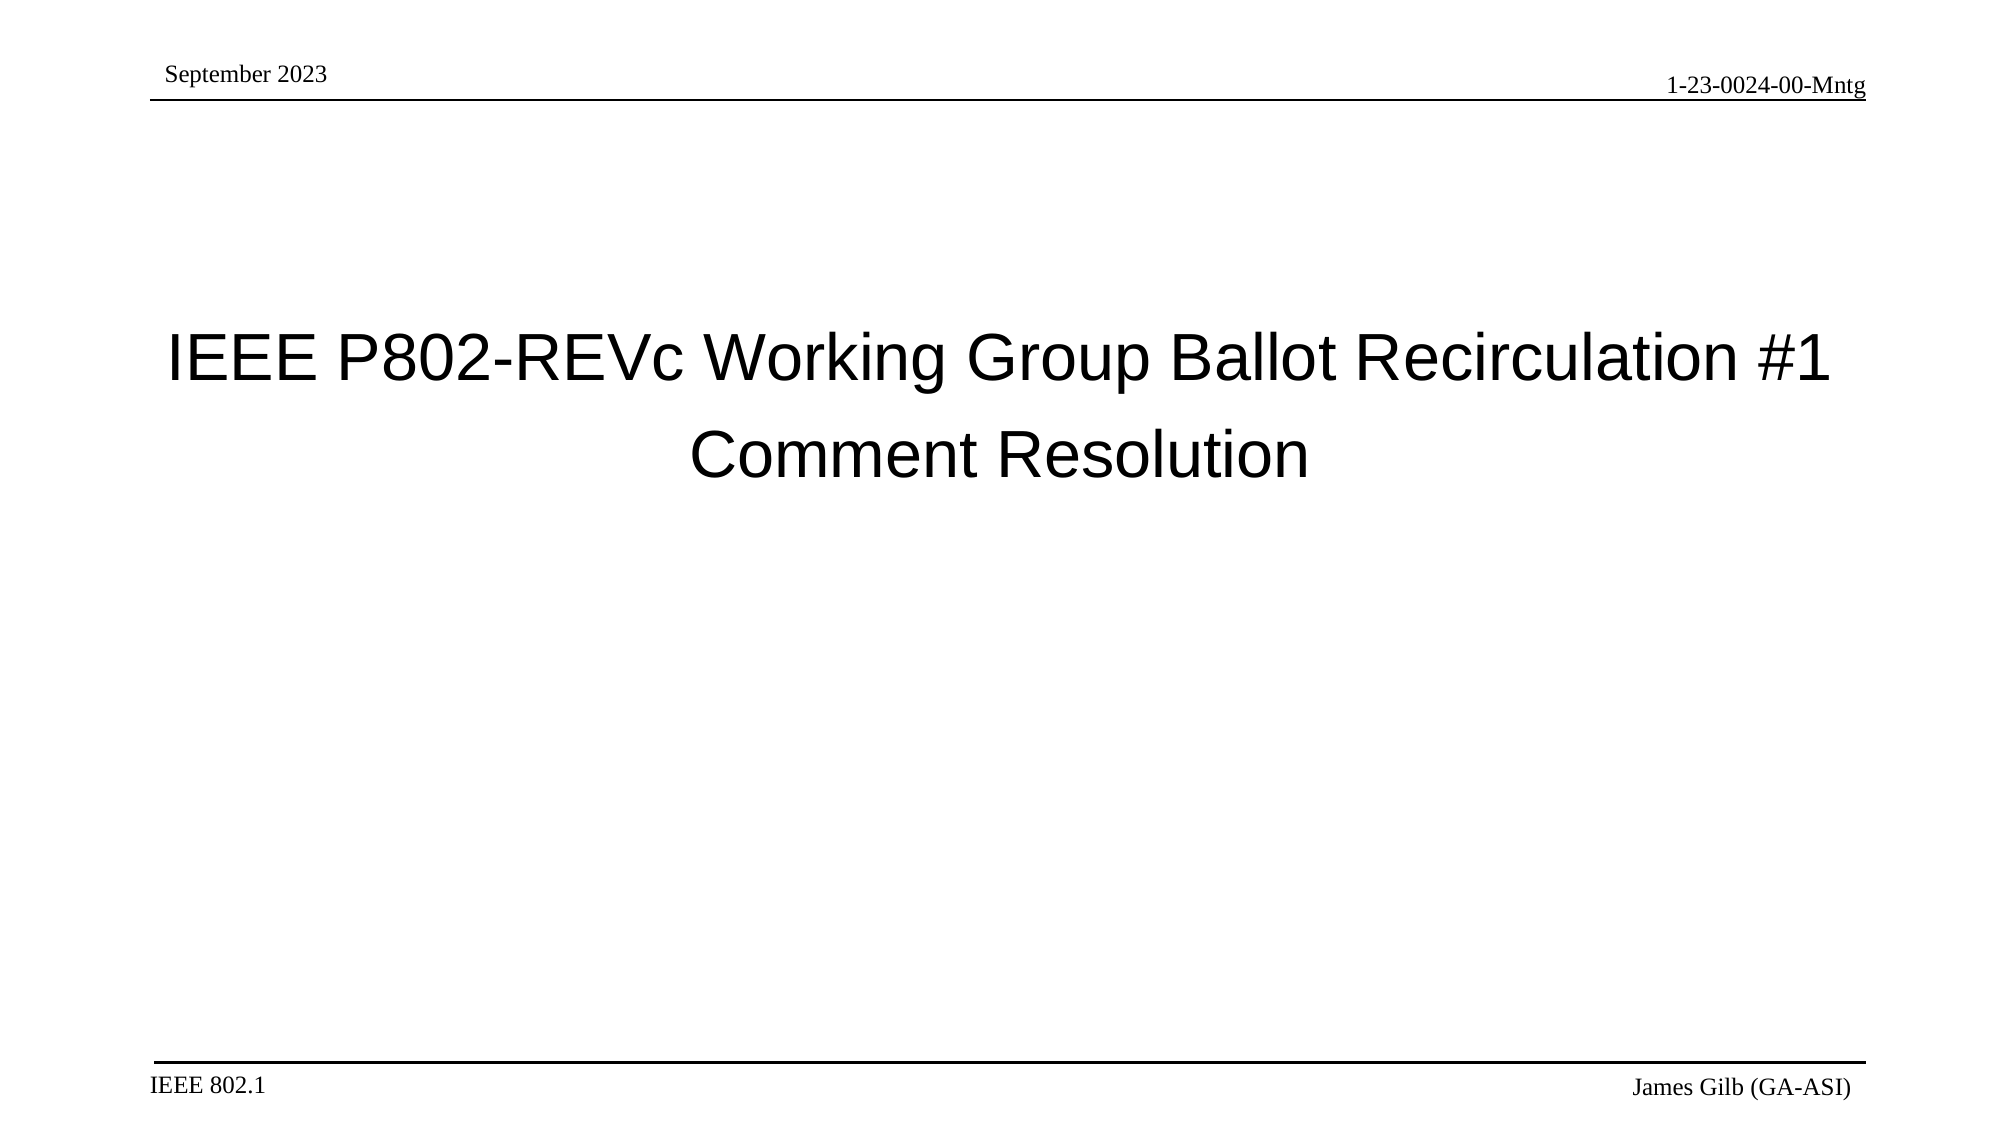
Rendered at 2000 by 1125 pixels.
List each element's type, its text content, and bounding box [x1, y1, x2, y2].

subtitle IEEE P802-REVc Working Group Ballot Recirculation #1 Comment Resolution [125, 112, 1876, 693]
